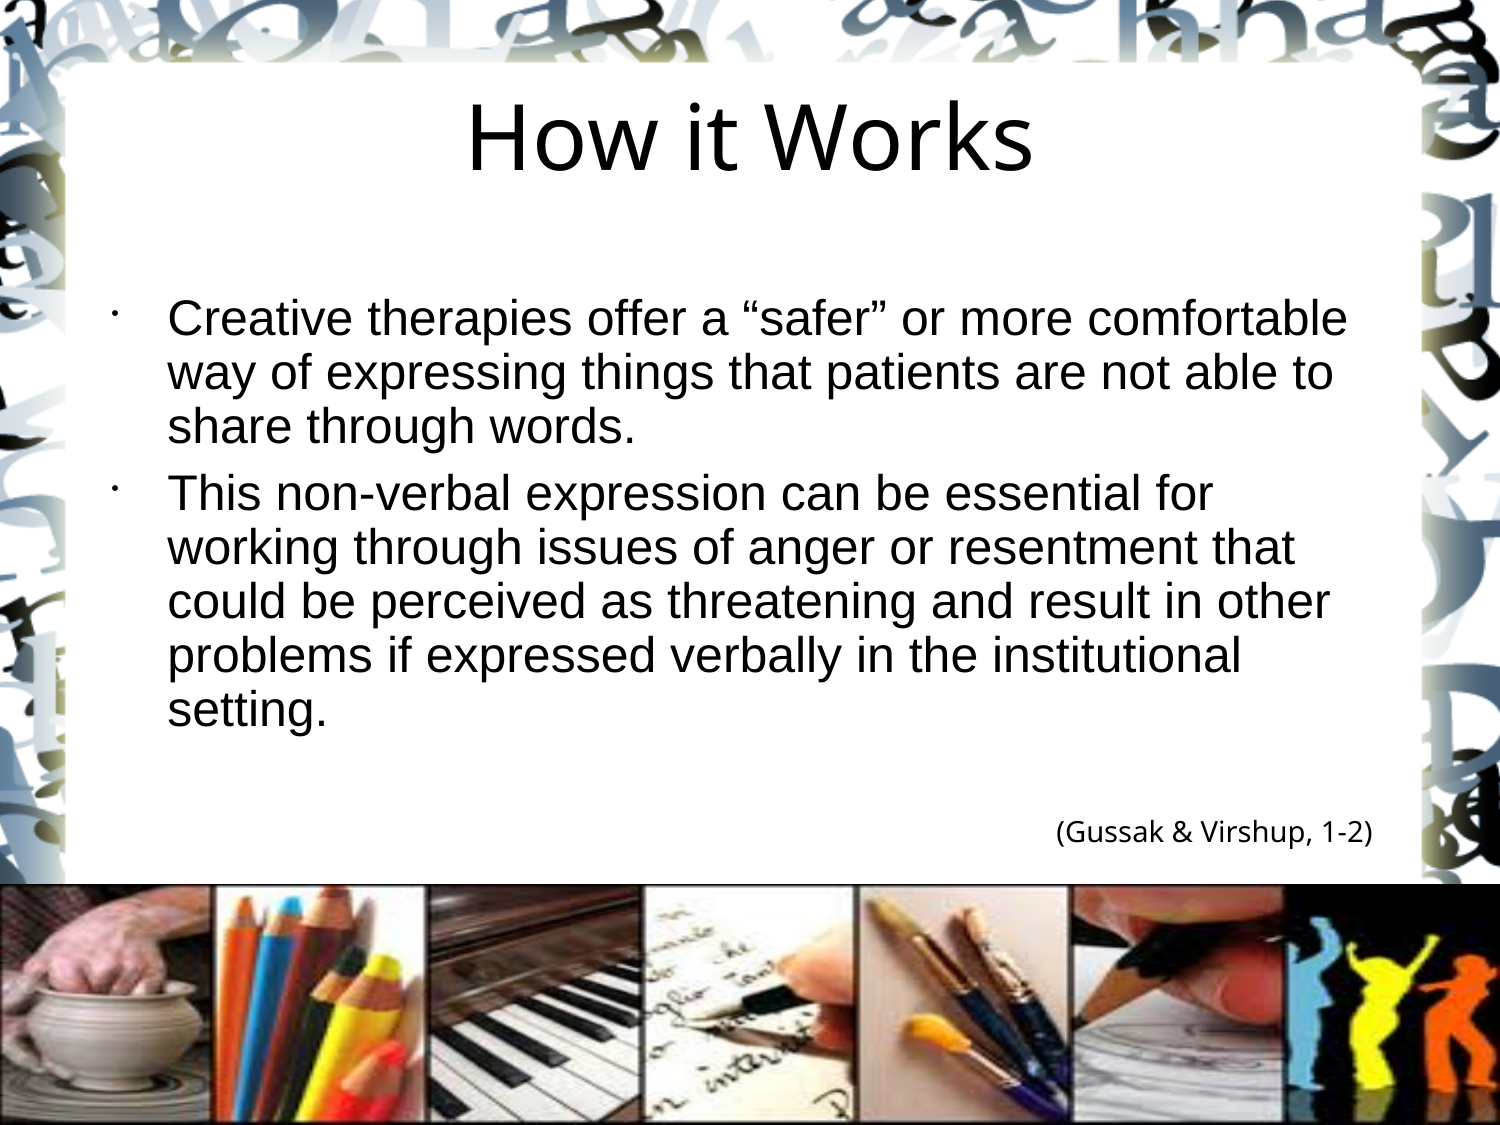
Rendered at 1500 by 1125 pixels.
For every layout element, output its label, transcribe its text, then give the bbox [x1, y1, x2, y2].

picture [0, 0, 1500, 1125]
list Creative therapies offer a “safer” or more comfortable way of expressing things that patients are not able to share through words. This non-verbal expression can be essential for working through issues of anger or resentment that could be perceived as threatening and result in other problems if expressed verbally in the institutional setting. (Gussak & Virshup, 1-2) [96, 284, 1388, 594]
title How it Works [75, 71, 1425, 260]
